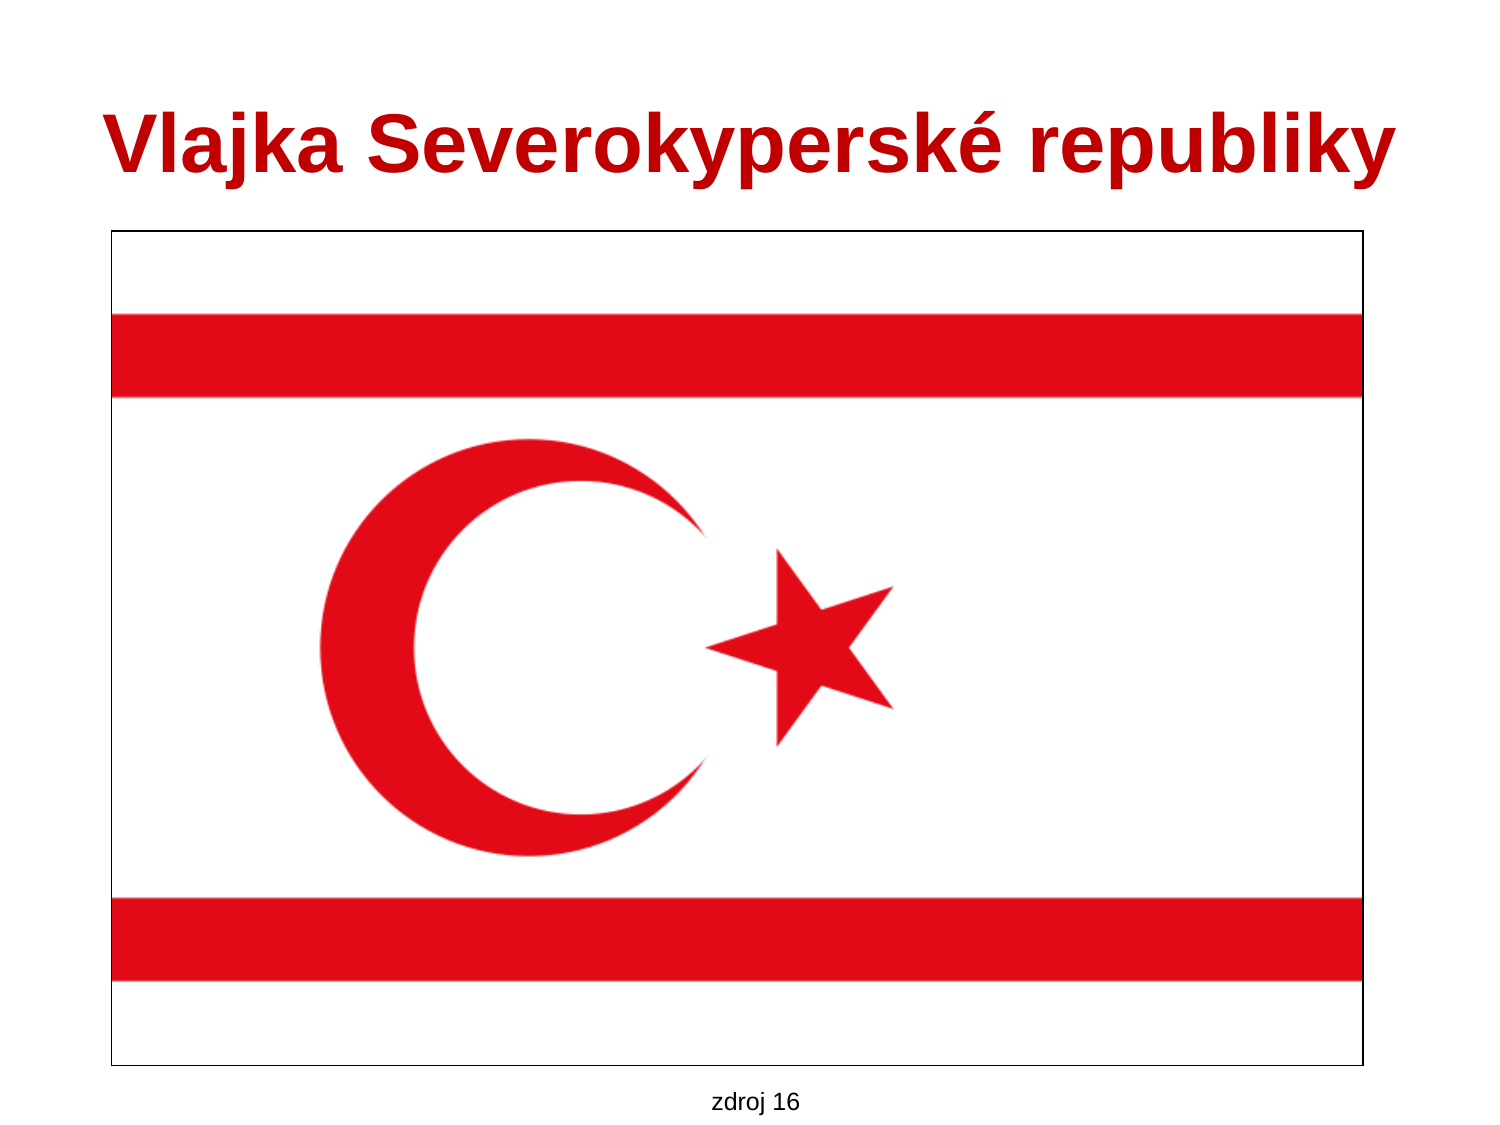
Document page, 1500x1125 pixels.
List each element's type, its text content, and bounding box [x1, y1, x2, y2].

title Vlajka Severokyperské republiky [0, 45, 1500, 233]
text_box zdroj 16 [64, 1077, 1447, 1124]
picture [112, 233, 1363, 1065]
